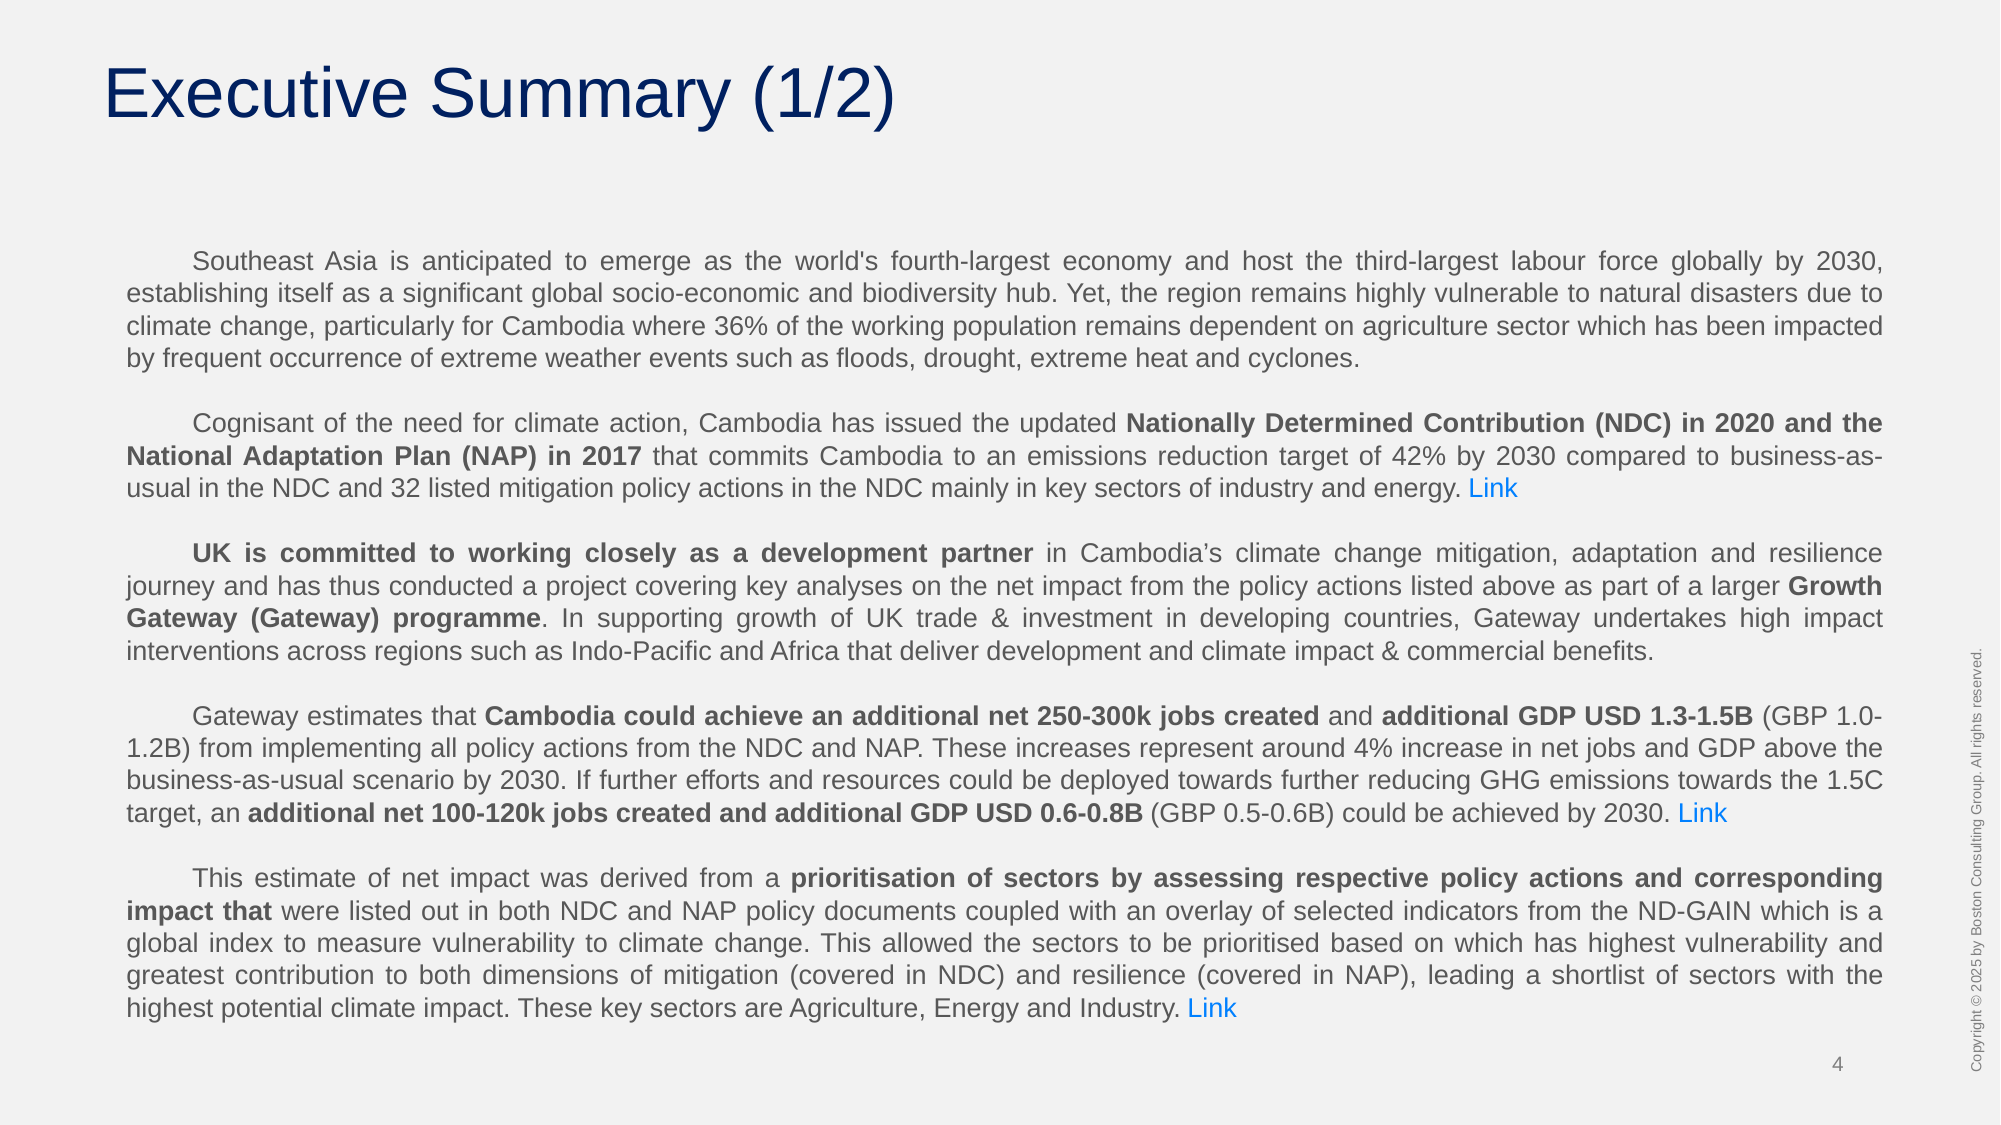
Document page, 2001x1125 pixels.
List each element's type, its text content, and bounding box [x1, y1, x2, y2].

text_box Southeast Asia is anticipated to emerge as the world's fourth-largest economy and host the third-largest labour force globally by 2030, establishing itself as a significant global socio-economic and biodiversity hub. Yet, the region remains highly vulnerable to natural disasters due to climate change, particularly for Cambodia where 36% of the working population remains dependent on agriculture sector which has been impacted by frequent occurrence of extreme weather events such as floods, drought, extreme heat and cyclones. Cognisant of the need for climate action, Cambodia has issued the updated Nationally Determined Contribution (NDC) in 2020 and the National Adaptation Plan (NAP) in 2017 that commits Cambodia to an emissions reduction target of 42% by 2030 compared to business-as-usual in the NDC and 32 listed mitigation policy actions in the NDC mainly in key sectors of industry and energy. Link UK is committed to working closely as a development partner in Cambodia’s climate change mitigation, adaptation and resilience journey and has thus conducted a project covering key analyses on the net impact from the policy actions listed above as part of a larger Growth Gateway (Gateway) programme. In supporting growth of UK trade & investment in developing countries, Gateway undertakes high impact interventions across regions such as Indo-Pacific and Africa that deliver development and climate impact & commercial benefits. Gateway estimates that Cambodia could achieve an additional net 250-300k jobs created and additional GDP USD 1.3-1.5B (GBP 1.0-1.2B) from implementing all policy actions from the NDC and NAP. These increases represent around 4% increase in net jobs and GDP above the business-as-usual scenario by 2030. If further efforts and resources could be deployed towards further reducing GHG emissions towards the 1.5C target, an additional net 100-120k jobs created and additional GDP USD 0.6-0.8B (GBP 0.5-0.6B) could be achieved by 2030. Link This estimate of net impact was derived from a prioritisation of sectors by assessing respective policy actions and corresponding impact that were listed out in both NDC and NAP policy documents coupled with an overlay of selected indicators from the ND-GAIN which is a global index to measure vulnerability to climate change. This allowed the sectors to be prioritised based on which has highest vulnerability and greatest contribution to both dimensions of mitigation (covered in NDC) and resilience (covered in NAP), leading a shortlist of sectors with the highest potential climate impact. These key sectors are Agriculture, Energy and Industry. Link [88, 235, 1883, 1023]
title Executive Summary (1/2) [103, 55, 1897, 134]
